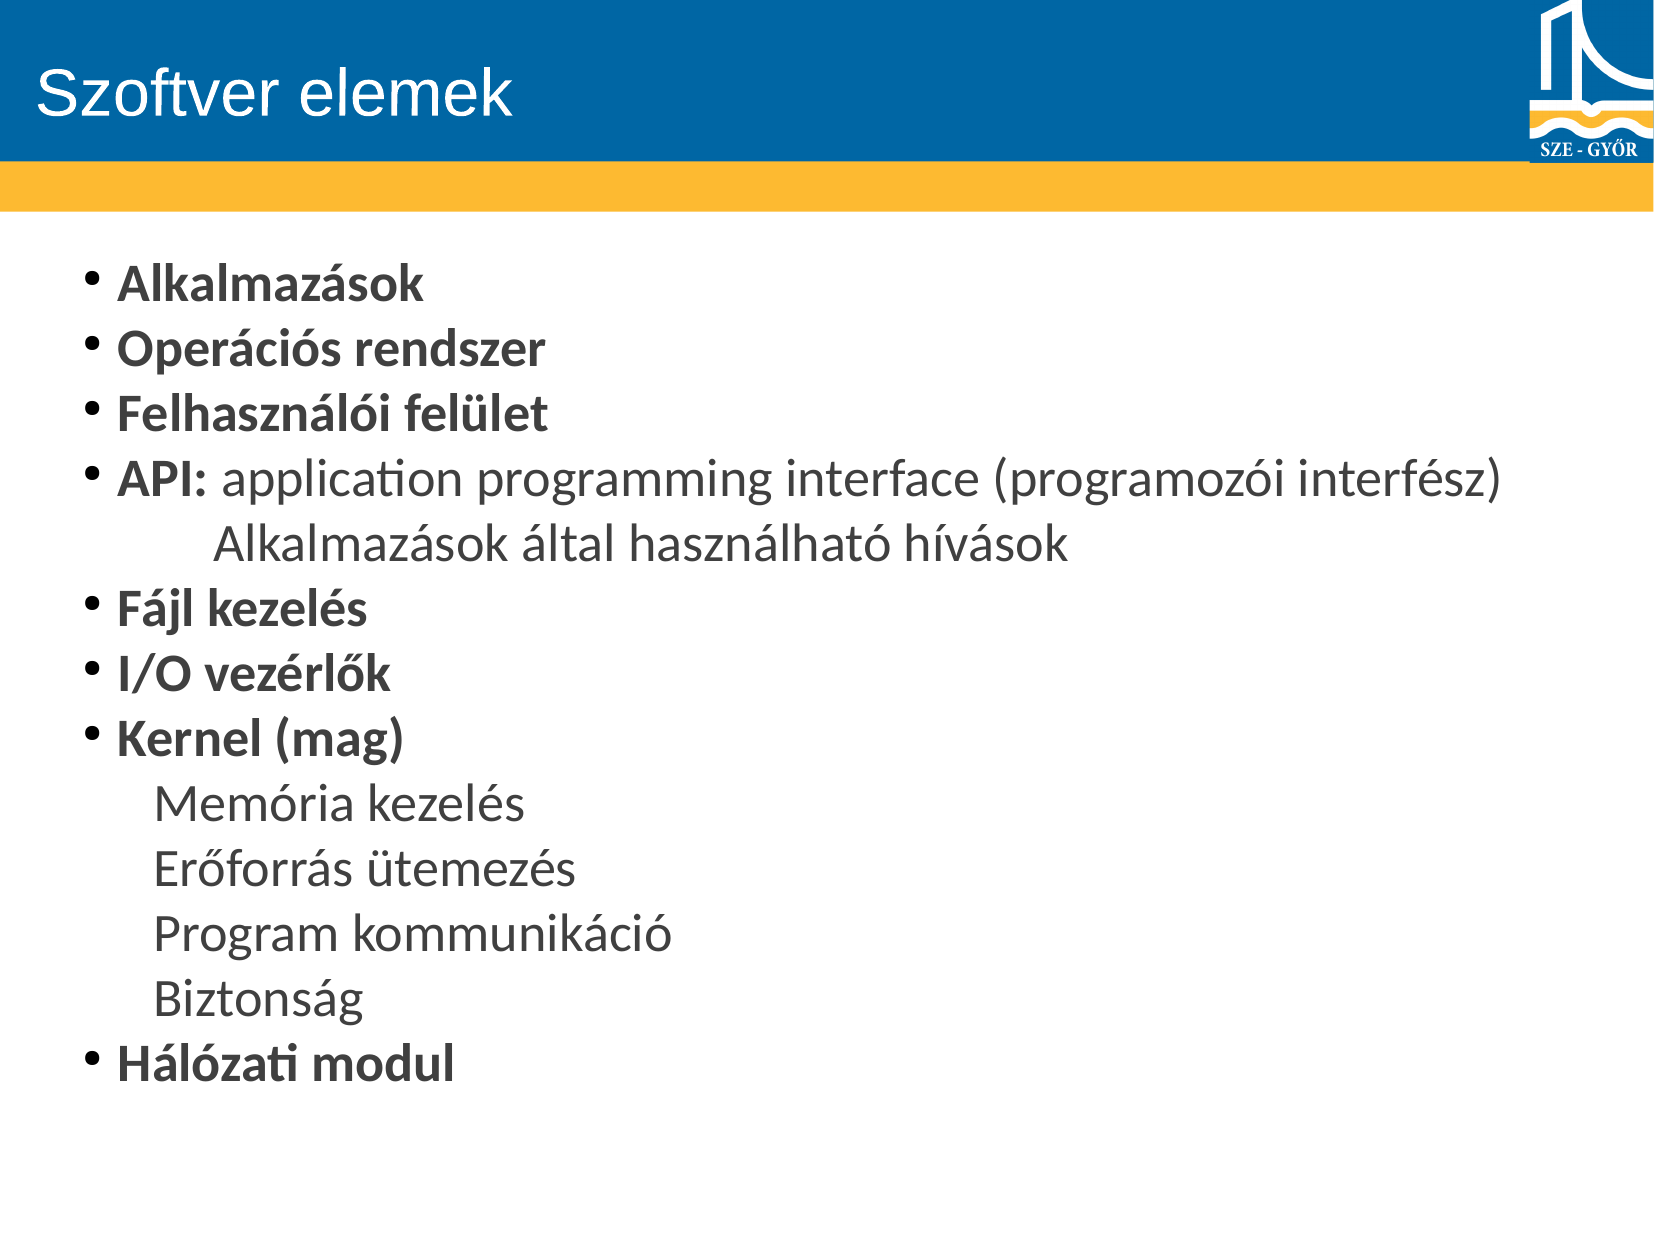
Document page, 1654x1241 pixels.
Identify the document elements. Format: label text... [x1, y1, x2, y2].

text_box Alkalmazások Operációs rendszer Felhasználói felület API: application programming interface (programozói interfész) Alkalmazások által használható hívások Fájl kezelés I/O vezérlők Kernel (mag) Memória kezelés Erőforrás ütemezés Program kommunikáció Biztonság Hálózati modul [82, 247, 1571, 1198]
text_box Szoftver elemek [34, 48, 1524, 144]
picture [1529, 0, 1654, 163]
